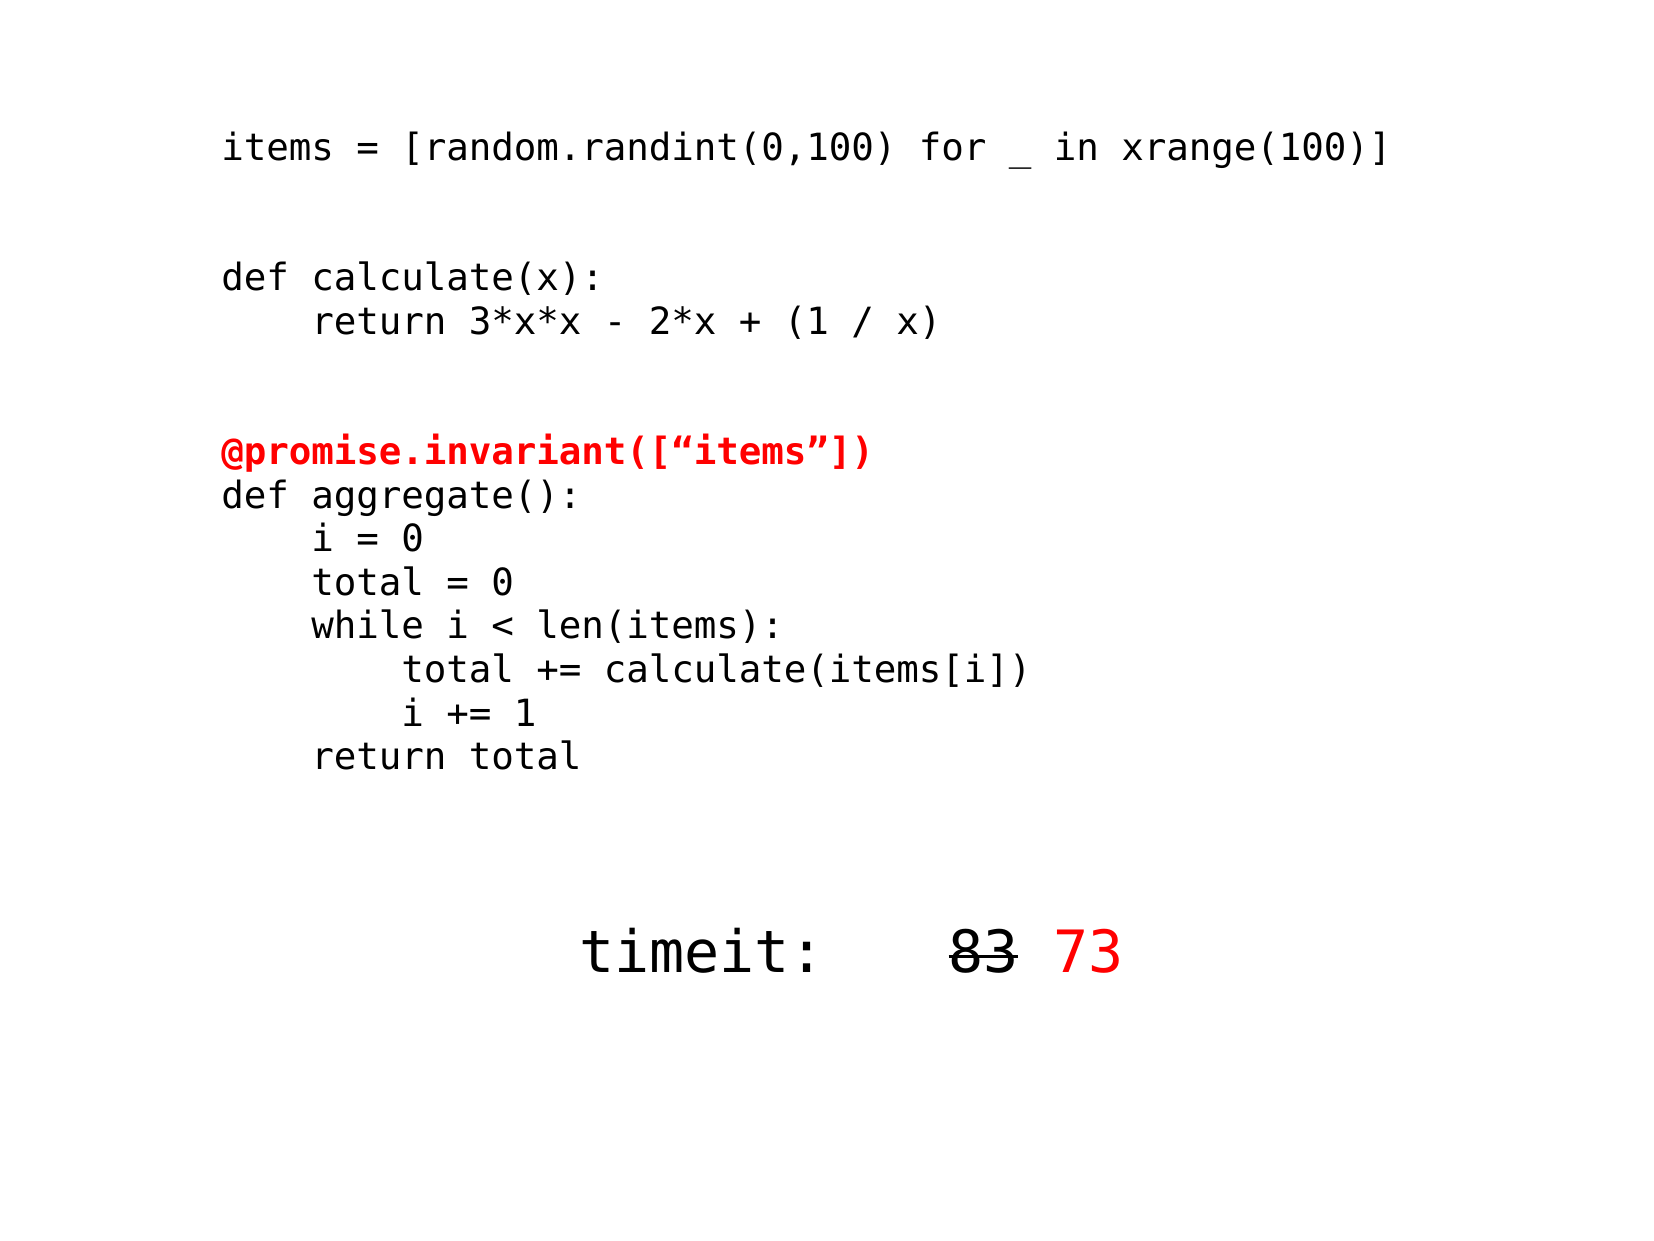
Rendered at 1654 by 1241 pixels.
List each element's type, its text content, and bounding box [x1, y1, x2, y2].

text_box items = [random.randint(0,100) for _ in xrange(100)] def calculate(x): return 3*x*x - 2*x + (1 / x) @promise.invariant([“items”]) def aggregate(): i = 0 total = 0 while i < len(items): total += calculate(items[i]) i += 1 return total [206, 118, 1477, 830]
text_box timeit: 83 73 [564, 911, 1139, 995]
